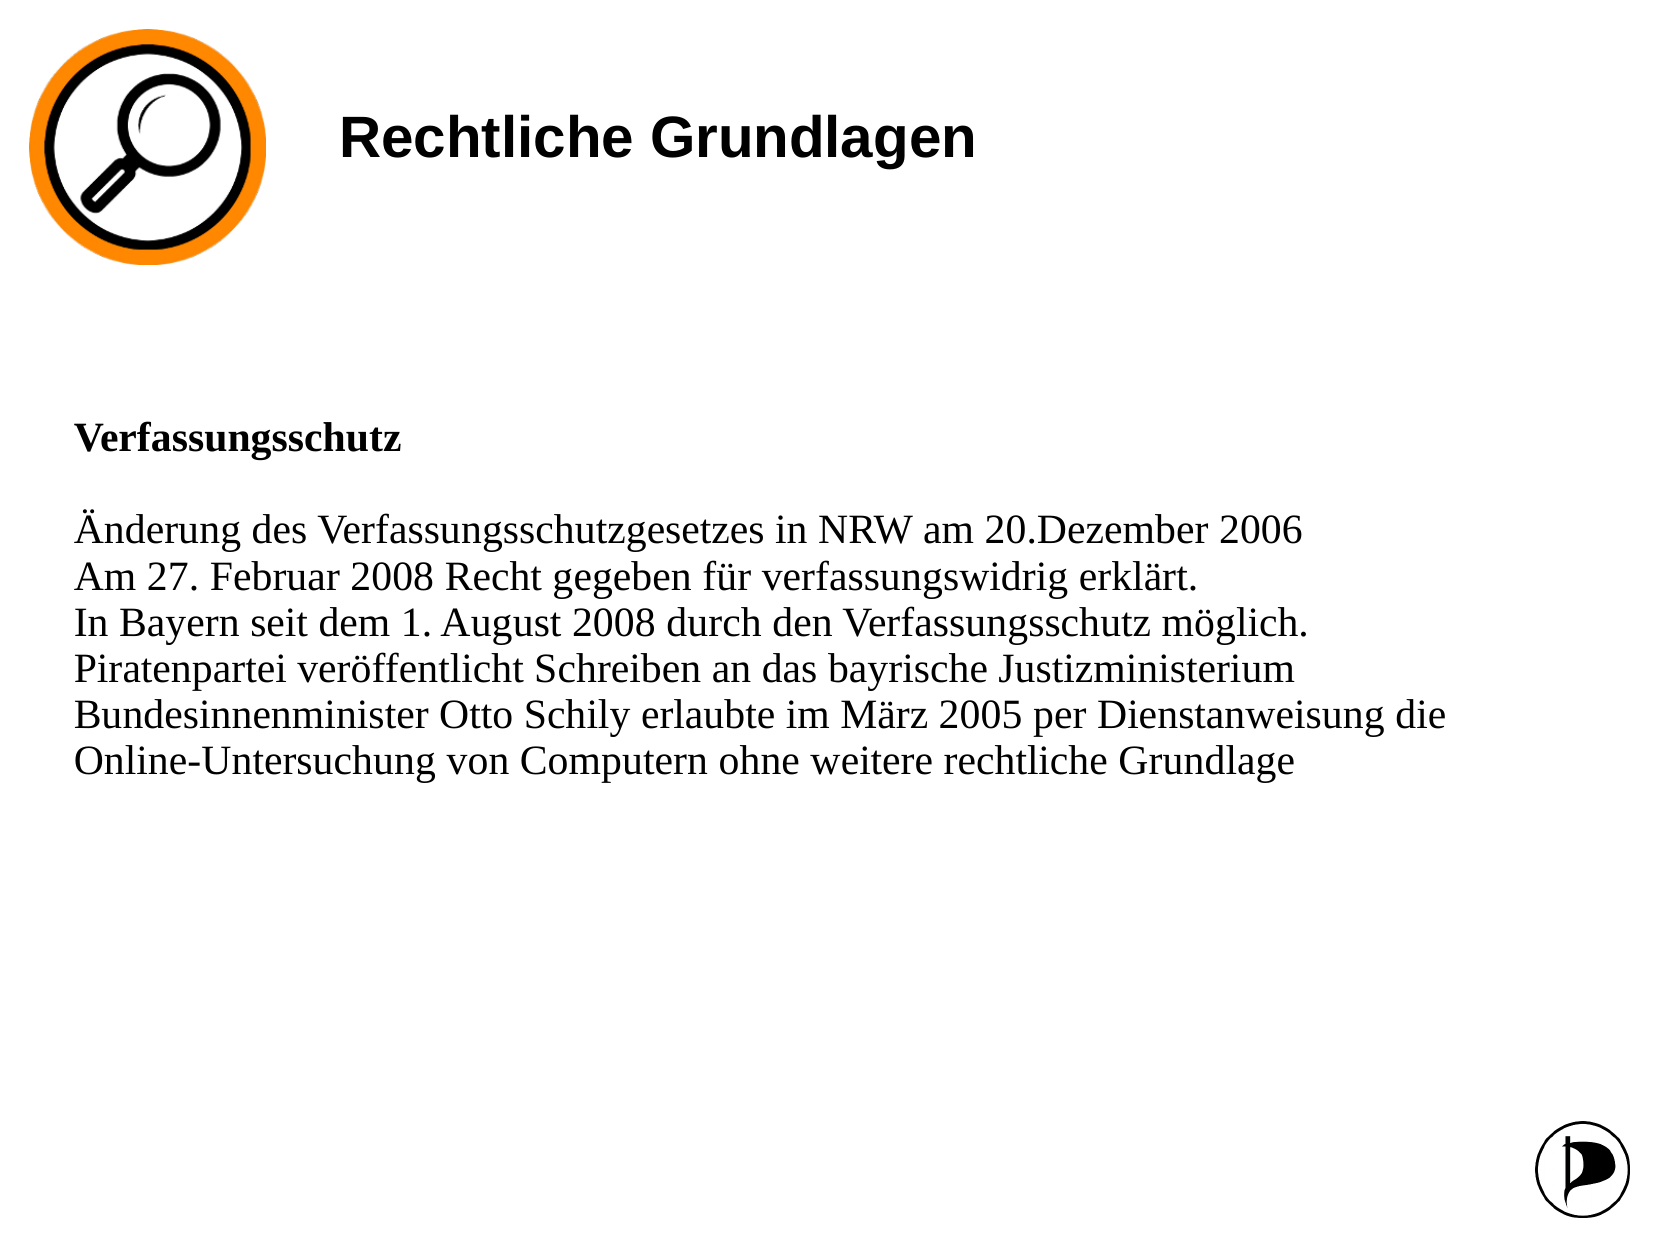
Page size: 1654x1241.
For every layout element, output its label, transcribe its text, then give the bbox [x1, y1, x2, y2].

text_box Verfassungsschutz Änderung des Verfassungsschutzgesetzes in NRW am 20.Dezember 2006 Am 27. Februar 2008 Recht gegeben für verfassungswidrig erklärt. In Bayern seit dem 1. August 2008 durch den Verfassungsschutz möglich. Piratenpartei veröffentlicht Schreiben an das bayrische Justizministerium Bundesinnenminister Otto Schily erlaubte im März 2005 per Dienstanweisung die Online-Untersuchung von Computern ohne weitere rechtliche Grundlage [59, 406, 1595, 931]
picture [29, 29, 266, 265]
text_box Rechtliche Grundlagen [324, 97, 1654, 178]
picture [1535, 1121, 1630, 1218]
